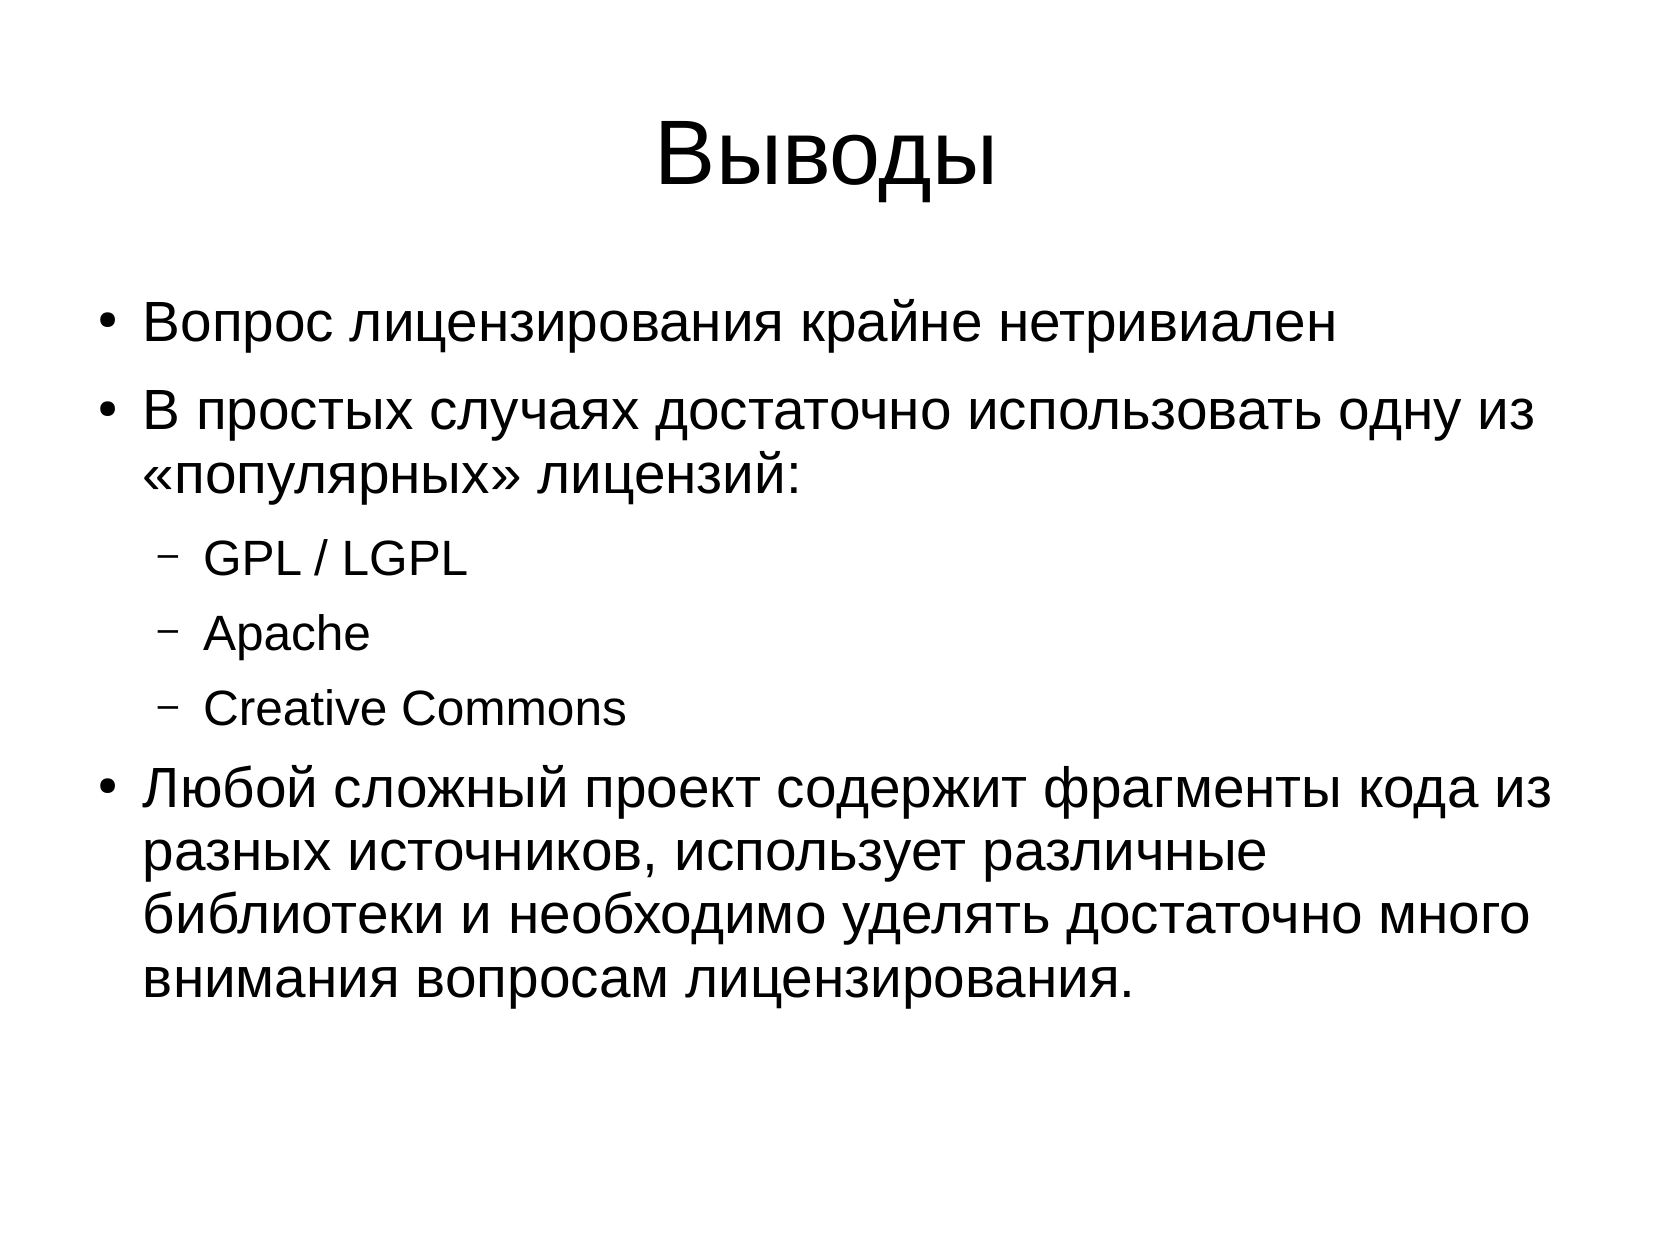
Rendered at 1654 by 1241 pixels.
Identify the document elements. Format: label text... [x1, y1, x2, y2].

title Выводы [82, 49, 1571, 257]
list Вопрос лицензирования крайне нетривиален В простых случаях достаточно использовать одну из «популярных» лицензий: GPL / LGPL Apache Creative Commons Любой сложный проект содержит фрагменты кода из разных источников, использует различные библиотеки и необходимо уделять достаточно много внимания вопросам лицензирования. [82, 290, 1571, 1010]
